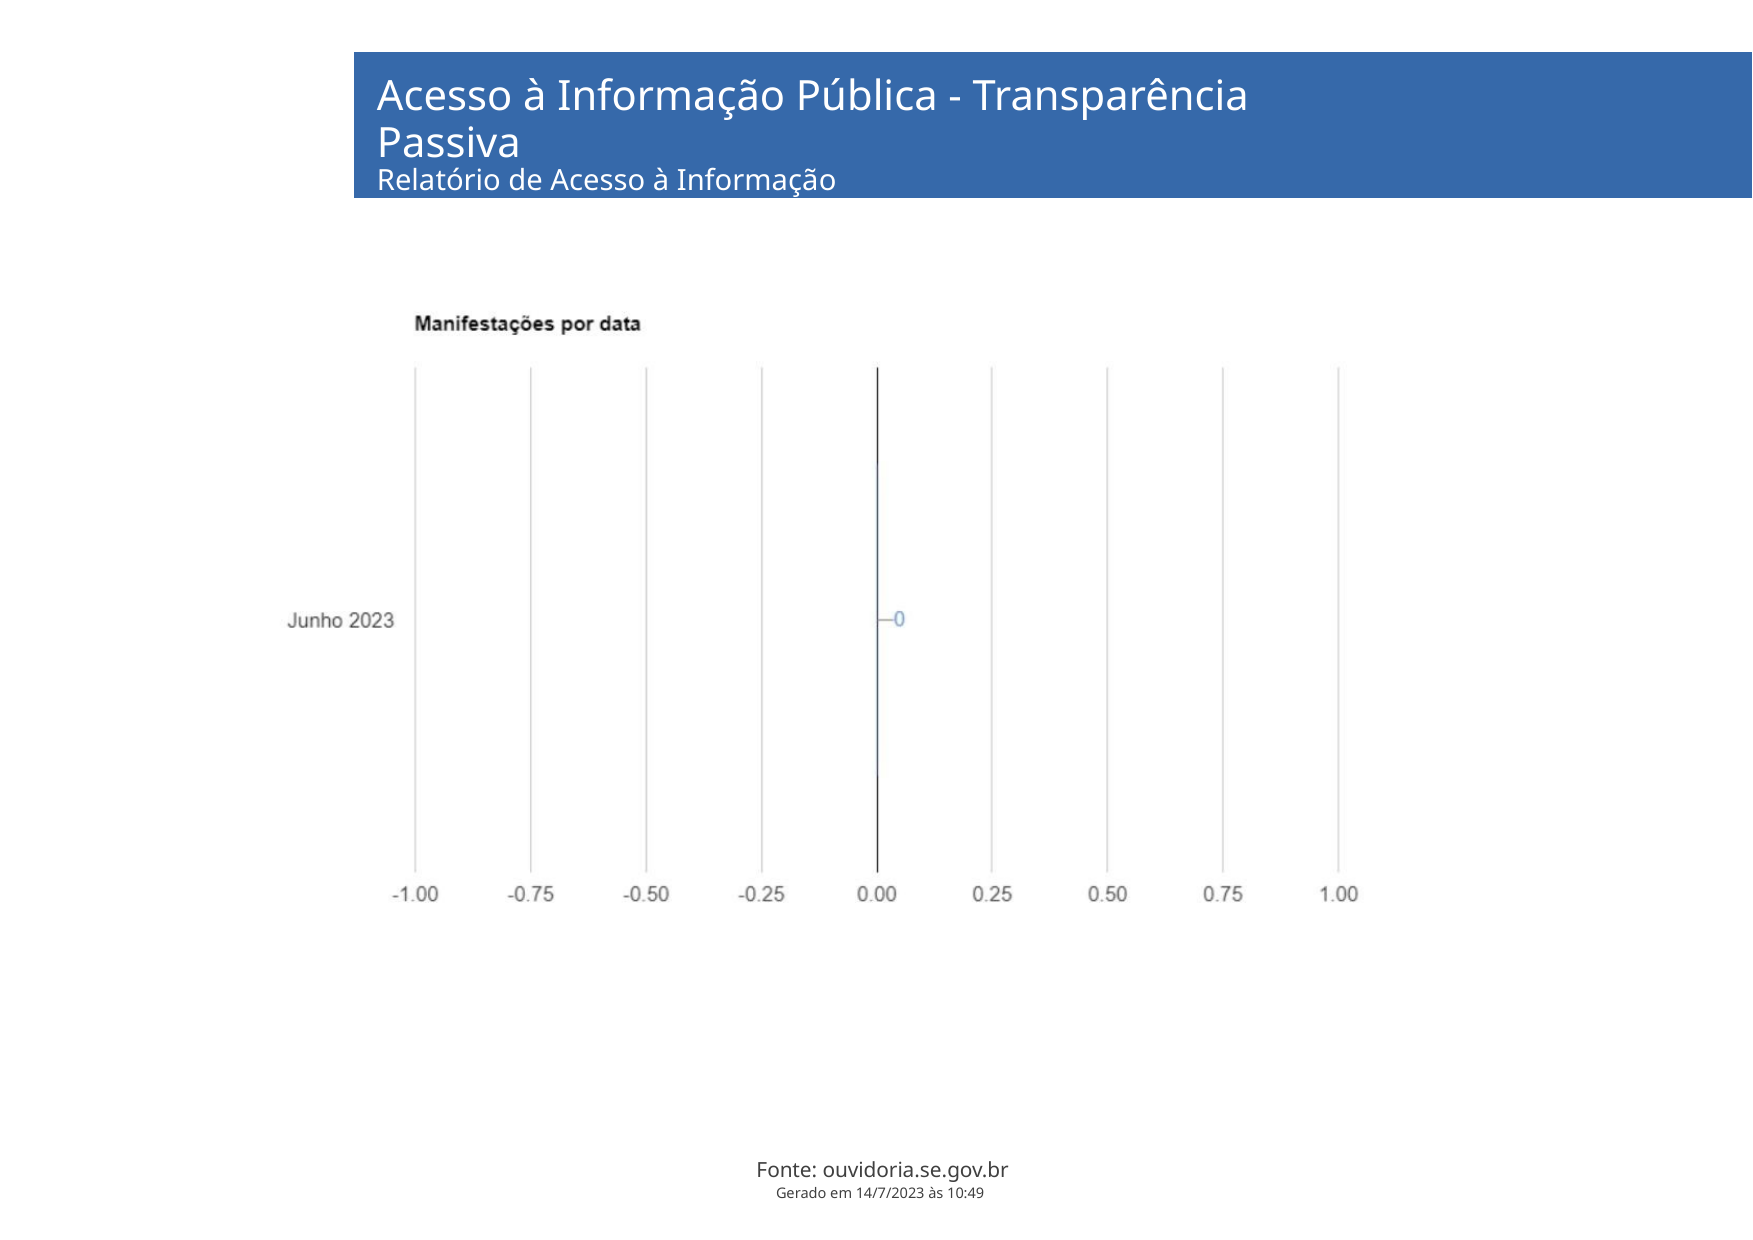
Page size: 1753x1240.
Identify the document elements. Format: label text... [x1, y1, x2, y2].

text_box [155, 211, 1599, 1028]
text_box Fonte: ouvidoria.se.gov.br Gerado em 14/7/2023 às 10:49 [756, 1158, 1023, 1202]
text_box Acesso à Informação Pública - Transparência Passiva Relatório de Acesso à Informação EMSETURJunho a Junho de 2023 [376, 72, 1403, 228]
text_box [354, 52, 1752, 198]
